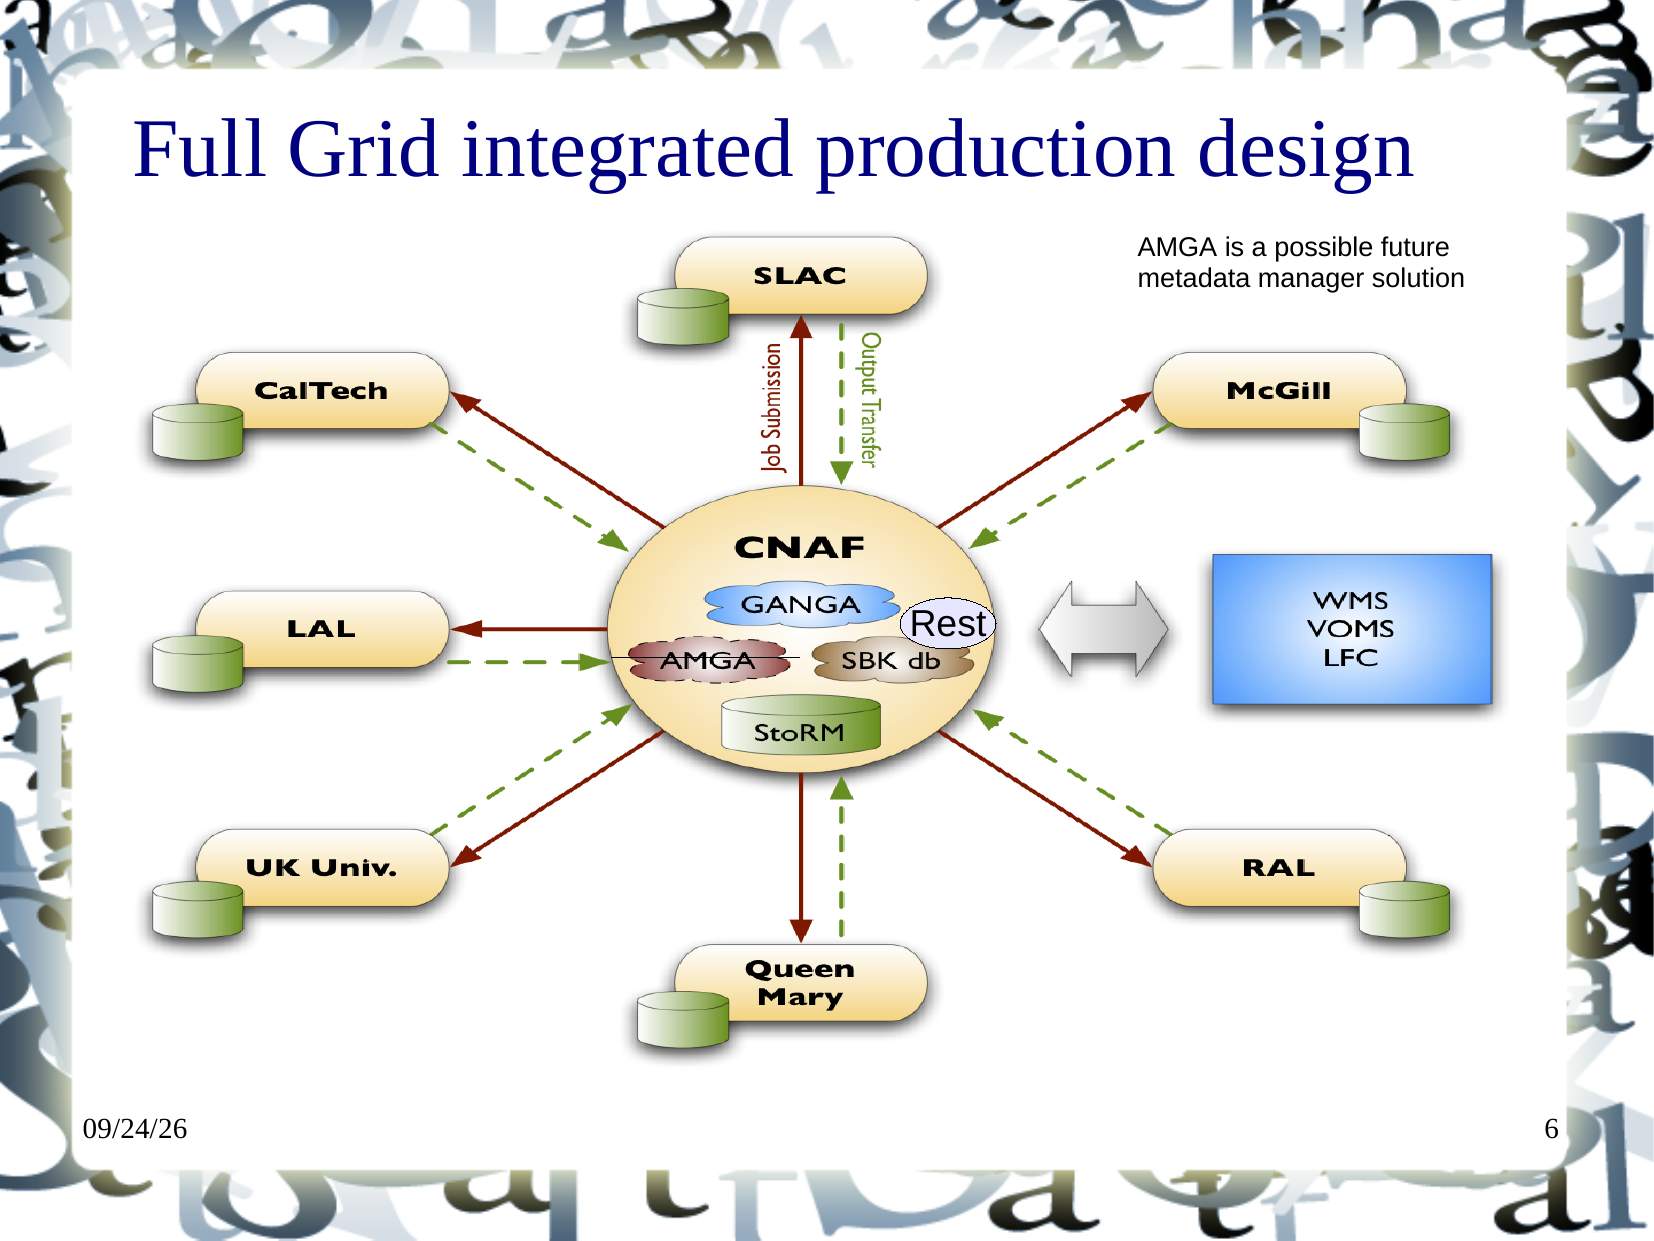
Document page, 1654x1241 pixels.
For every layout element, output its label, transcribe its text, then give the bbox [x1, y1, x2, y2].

text_box AMGA is a possible future metadata manager solution [1122, 225, 1474, 301]
picture [0, 0, 1654, 1241]
text_box Full Grid integrated production design [118, 94, 1432, 202]
text_box Rest [900, 597, 997, 649]
